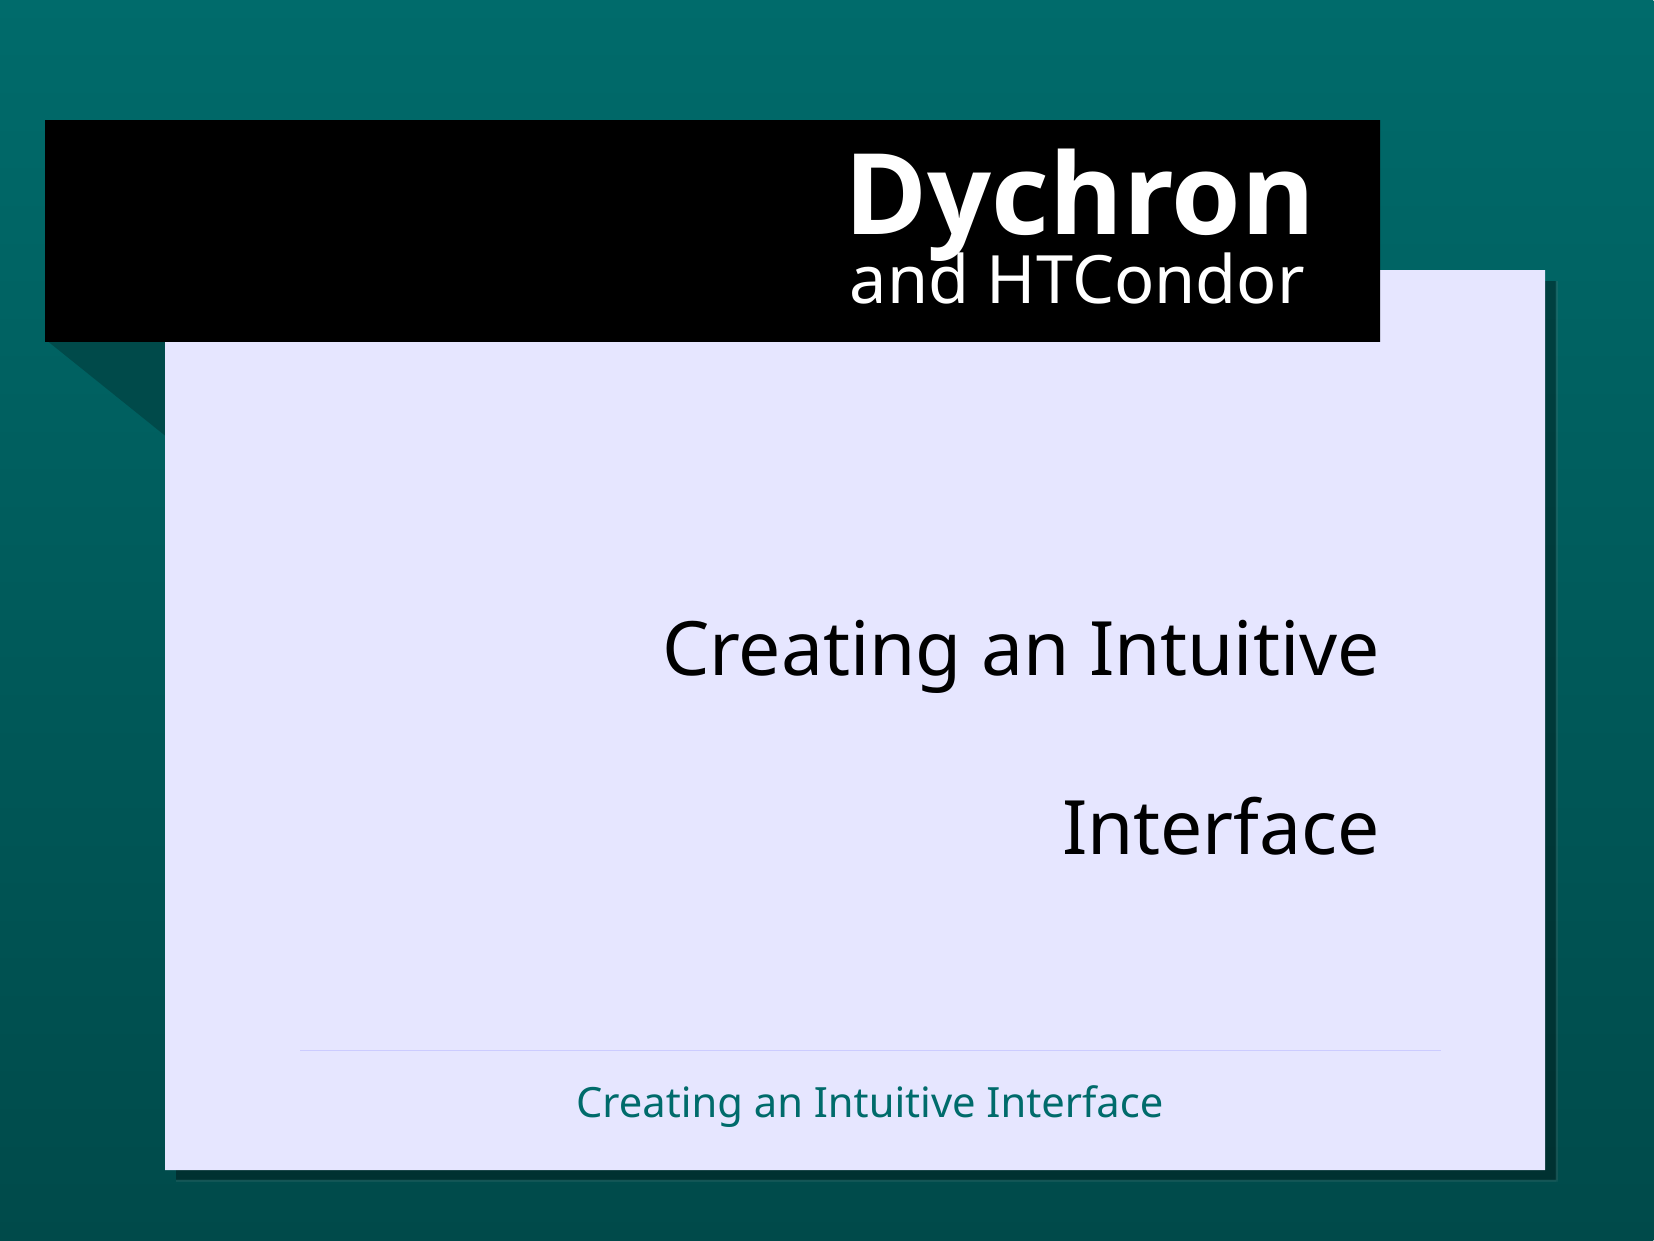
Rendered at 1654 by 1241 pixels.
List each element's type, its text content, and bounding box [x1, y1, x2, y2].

text_box Creating an Intuitive Interface [300, 1065, 1441, 1143]
text_box and HTCondor [285, 225, 1321, 342]
subtitle Creating an Intuitive Interface [330, 375, 1381, 1021]
text_box [44, 120, 1546, 1171]
title Dychron [345, 105, 1316, 225]
